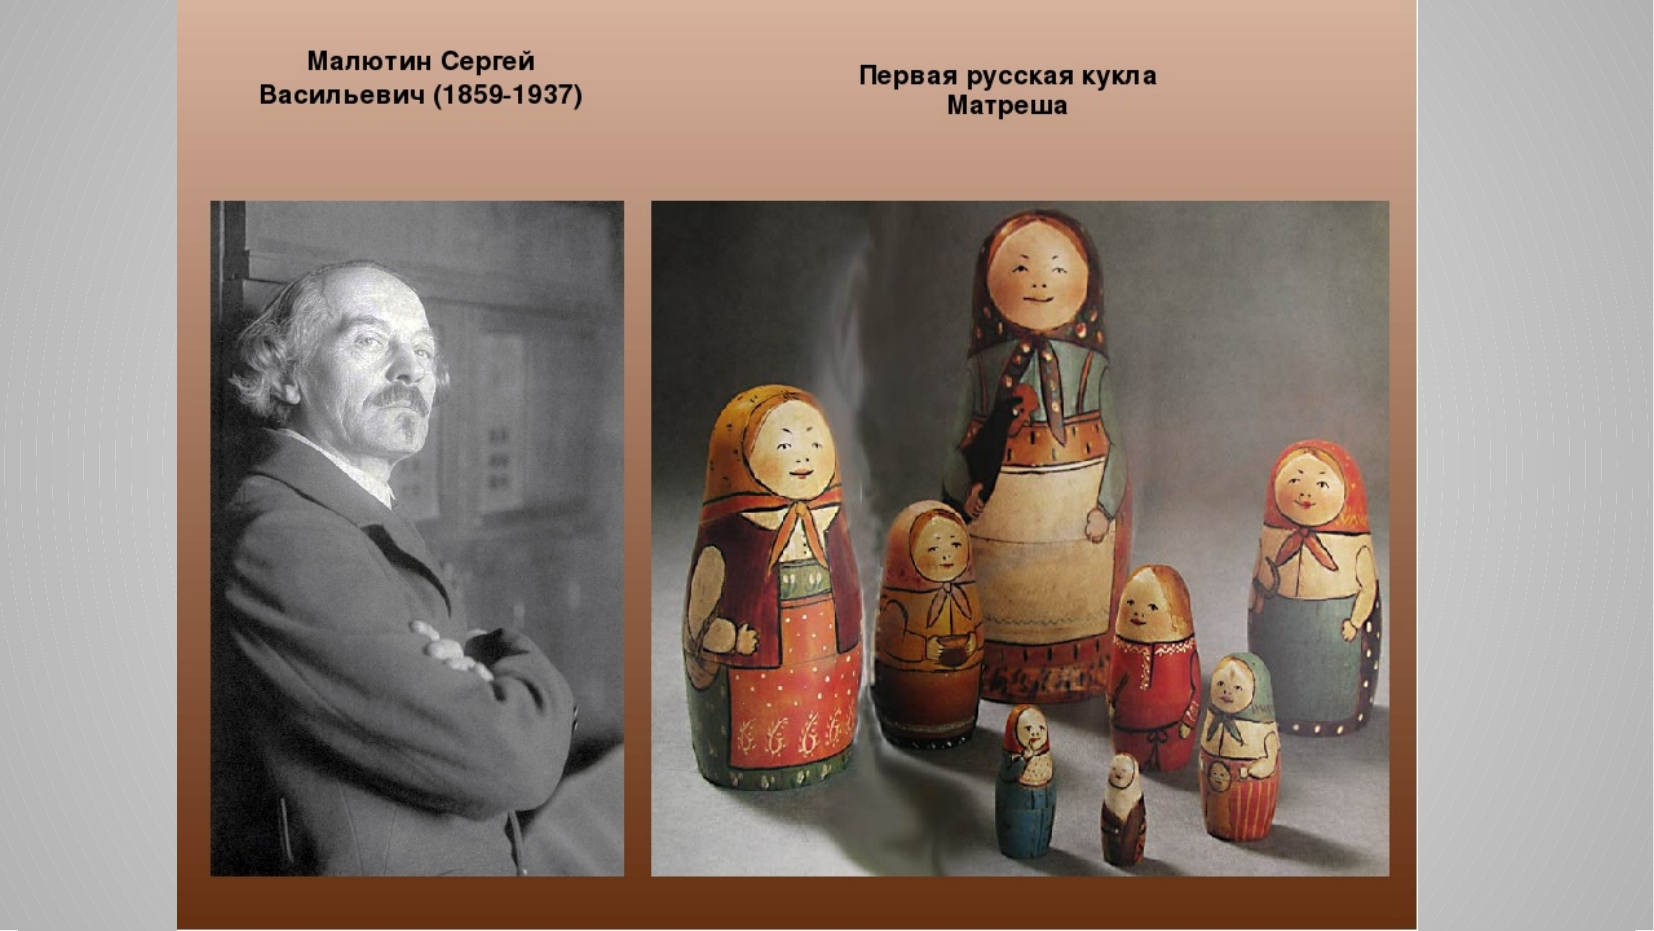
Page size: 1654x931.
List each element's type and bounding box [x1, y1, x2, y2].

picture [177, 0, 1418, 931]
